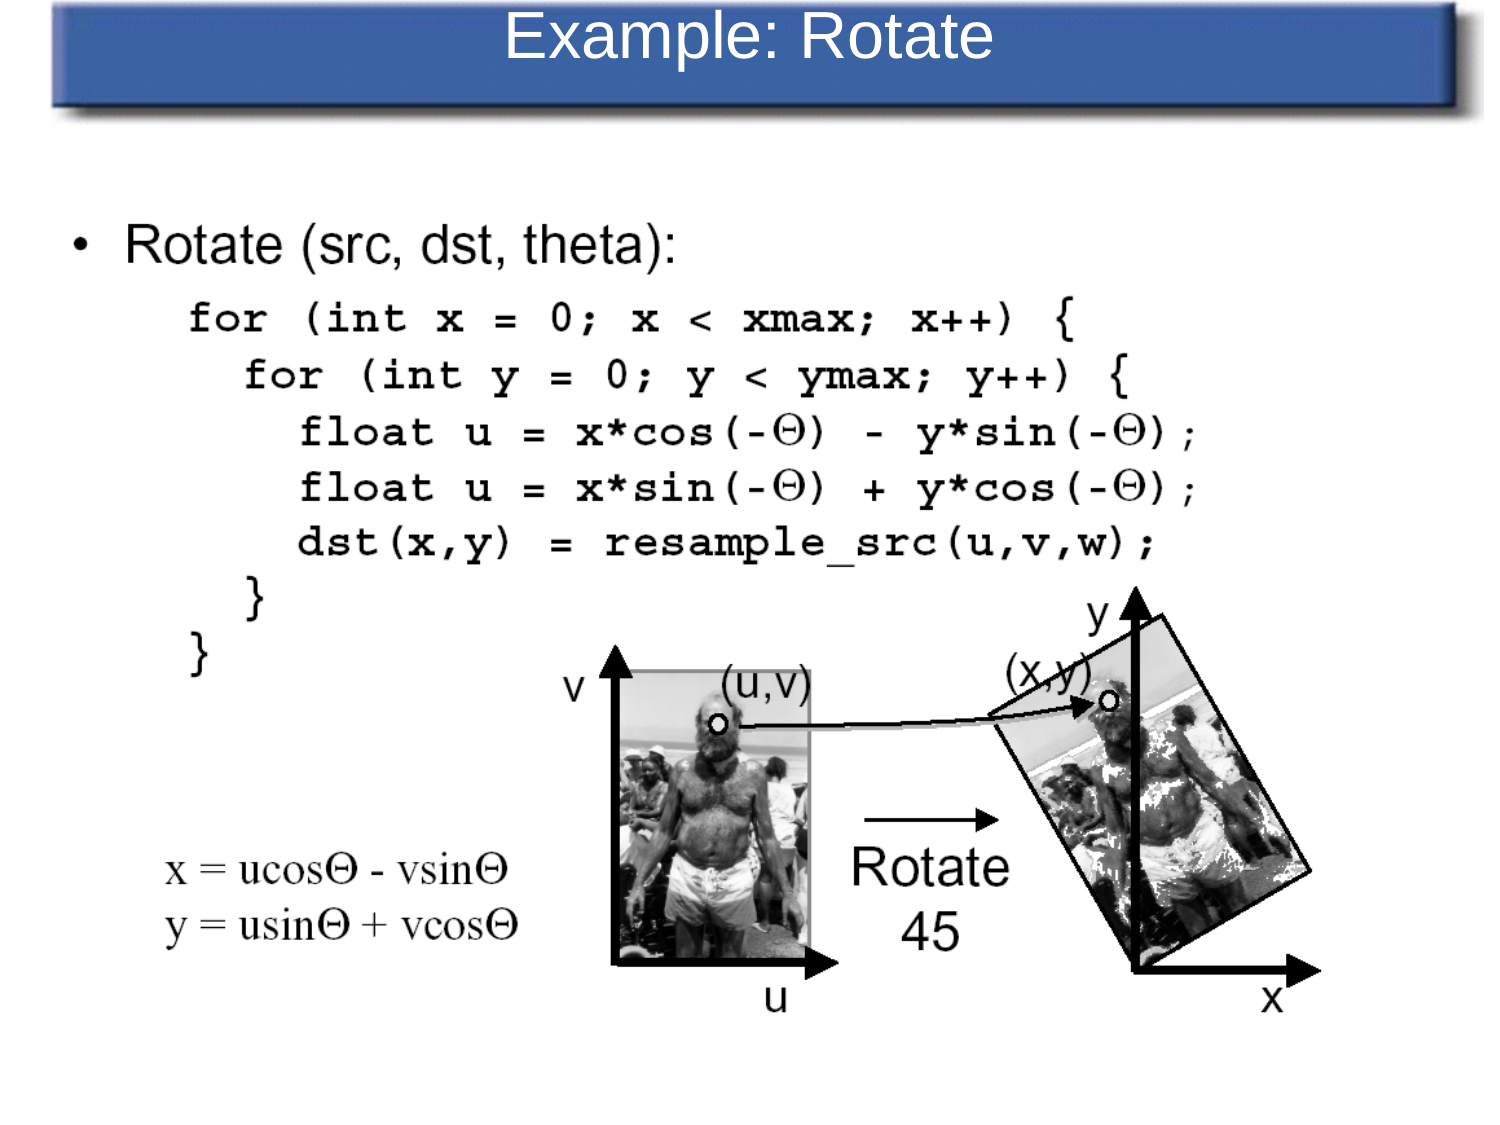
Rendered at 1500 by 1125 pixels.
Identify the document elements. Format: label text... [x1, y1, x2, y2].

picture [50, 0, 1484, 127]
picture [61, 206, 1329, 1024]
title Example: Rotate [75, 0, 1426, 80]
